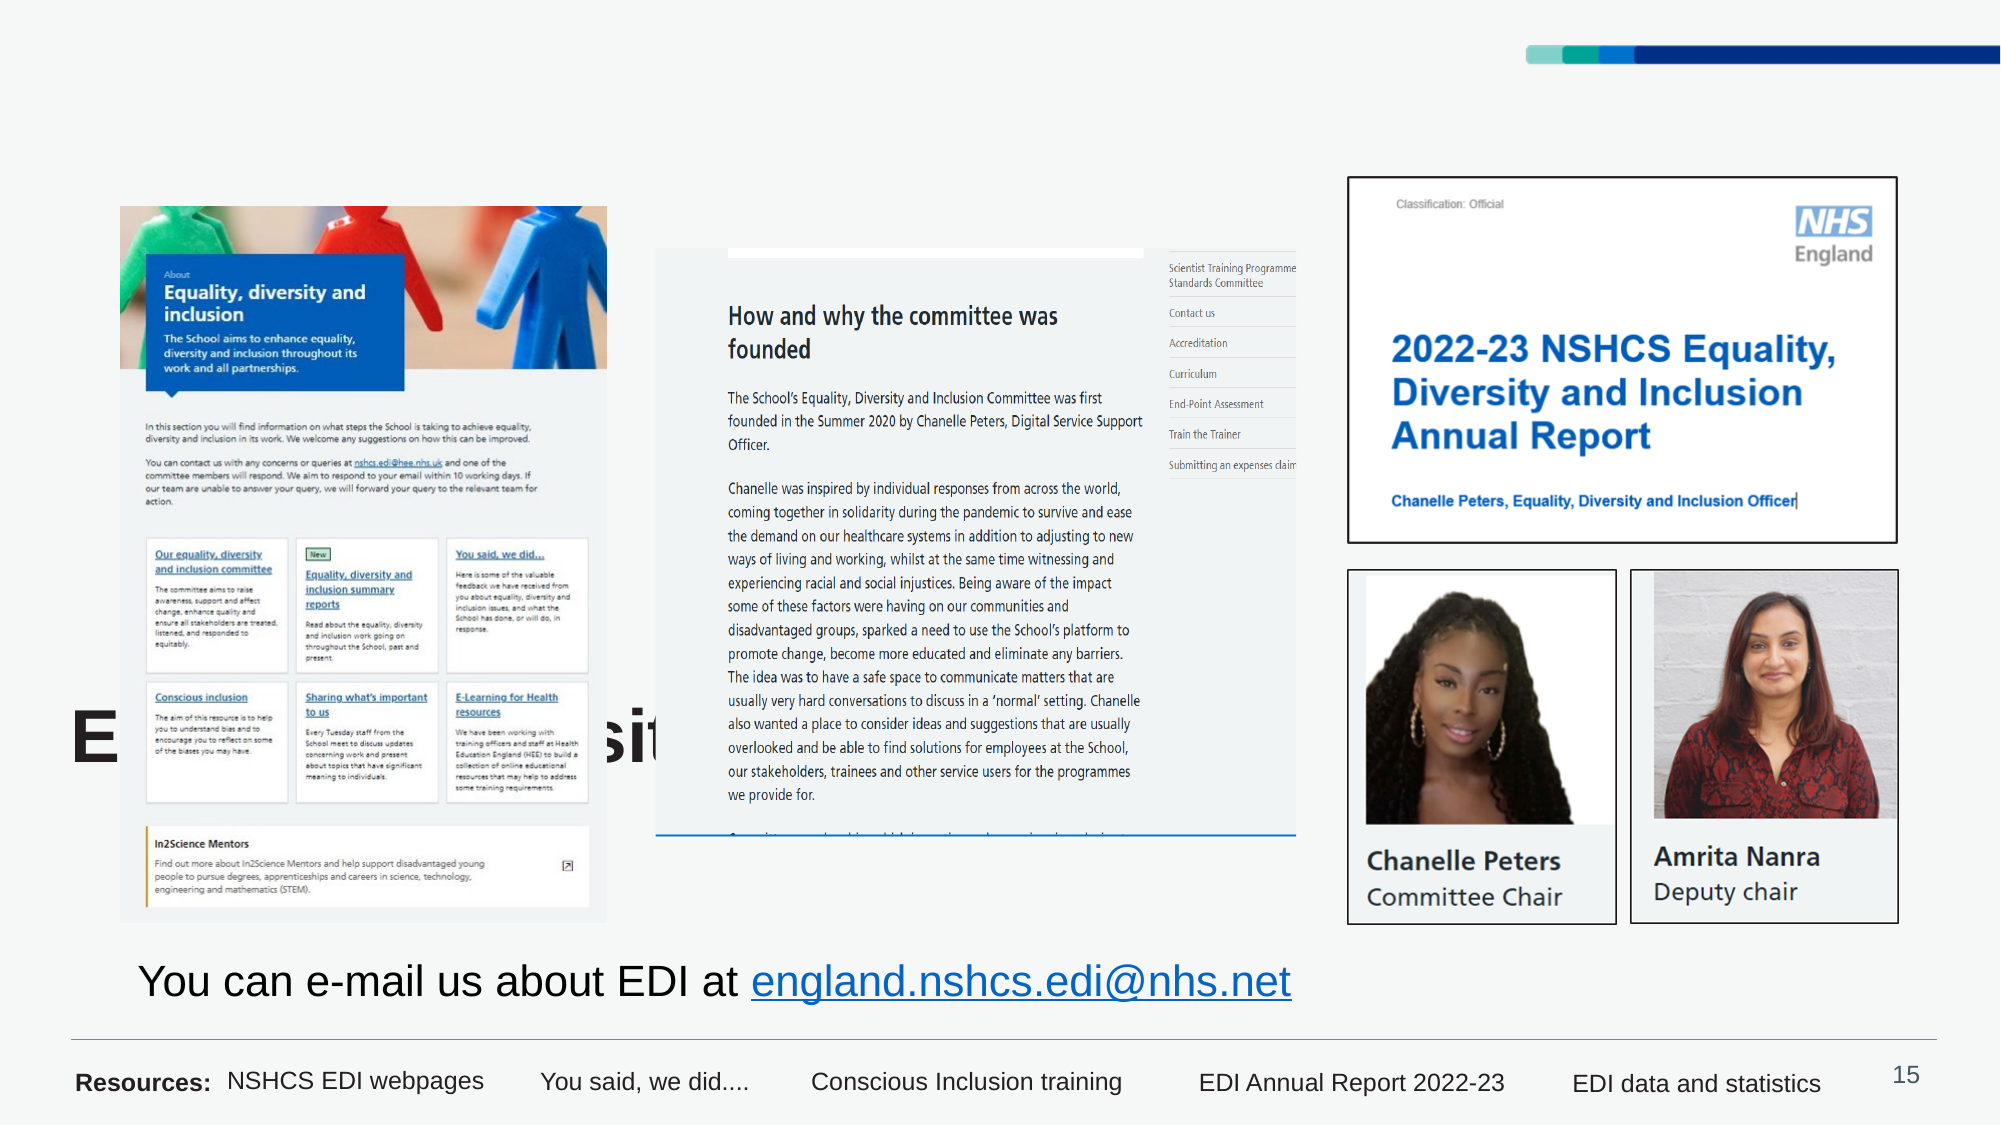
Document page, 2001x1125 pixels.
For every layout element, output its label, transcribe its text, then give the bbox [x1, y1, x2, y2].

text_box NSHCS EDI webpages [212, 1057, 506, 1103]
picture [1630, 569, 1899, 924]
picture [71, 206, 607, 923]
title Equality, Diversity & Inclusion [69, 47, 1941, 190]
picture [1347, 569, 1617, 925]
picture [1347, 177, 1898, 544]
text_box EDI Annual Report 2022-23 [1184, 1059, 1550, 1105]
text_box Conscious Inclusion training [796, 1057, 1179, 1104]
text_box Resources: [60, 1059, 254, 1105]
text_box You can e-mail us about EDI at england.nshcs.edi@nhs.net​ [122, 945, 1374, 1014]
picture [655, 248, 1297, 839]
text_box You said, we did.... [525, 1058, 788, 1104]
text_box EDI data and statistics [1557, 1059, 1858, 1106]
